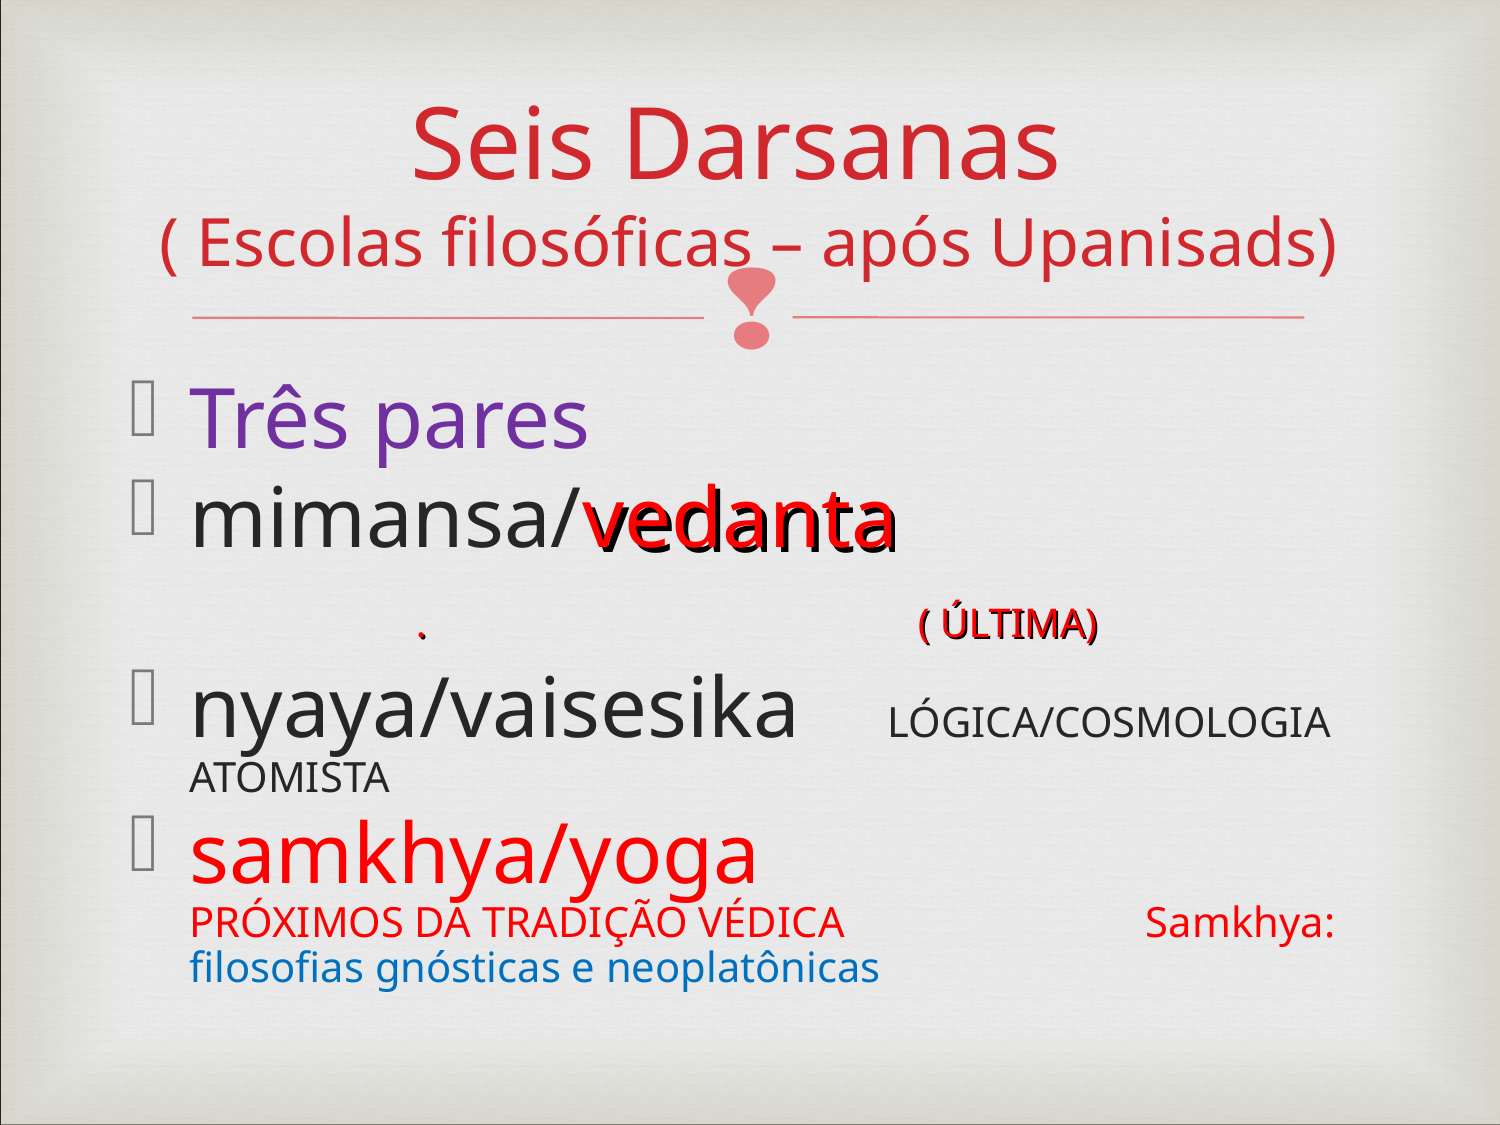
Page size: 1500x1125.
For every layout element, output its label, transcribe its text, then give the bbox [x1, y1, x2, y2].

title Seis Darsanas ( Escolas filosóficas – após Upanisads) [113, 32, 1386, 328]
list Três pares mimansa/vedanta . ( ÚLTIMA) nyaya/vaisesika LÓGICA/COSMOLOGIA ATOMISTA samkhya/yoga PRÓXIMOS DA TRADIÇÃO VÉDICA Samkhya: filosofias gnósticas e neoplatônicas [114, 368, 1386, 1005]
picture [0, 0, 1500, 1125]
